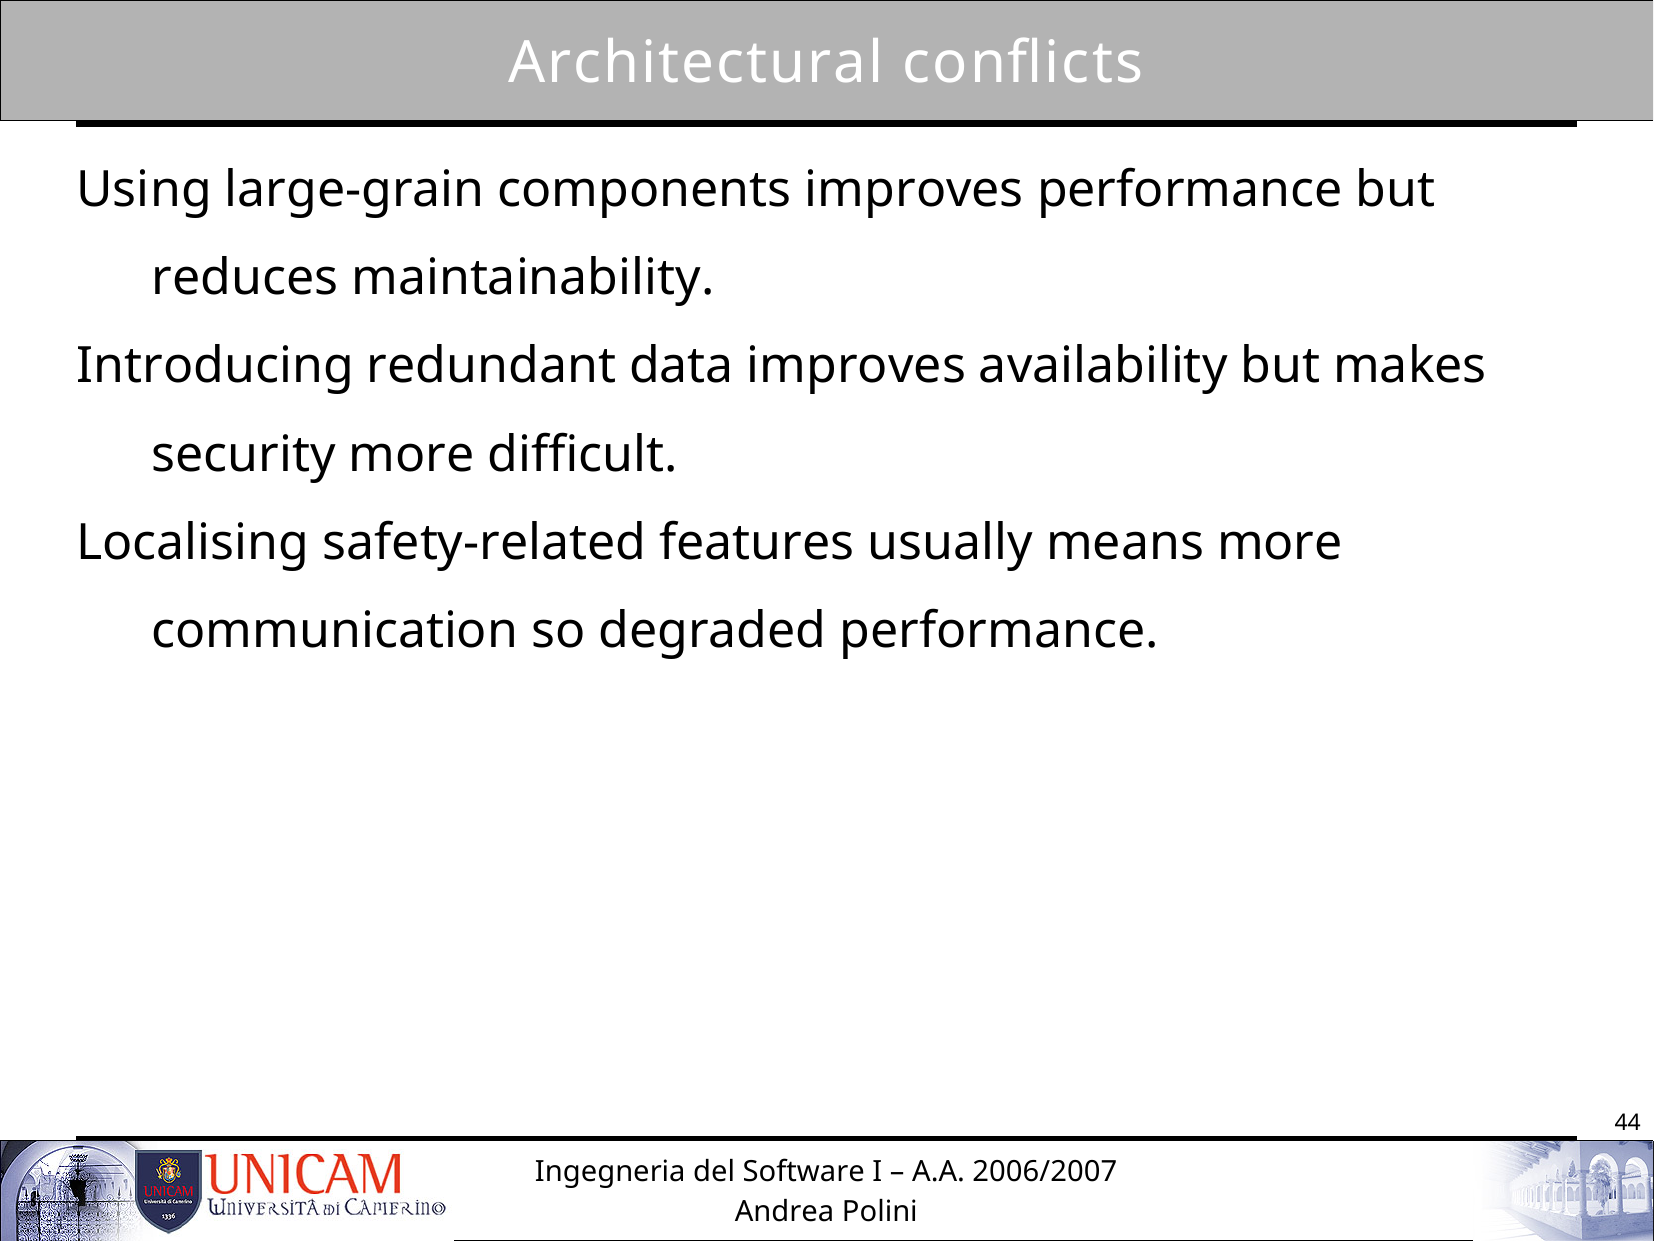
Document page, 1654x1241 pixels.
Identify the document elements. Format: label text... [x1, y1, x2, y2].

picture [0, 1141, 454, 1241]
picture [1473, 1141, 1654, 1241]
title Architectural conflicts [0, 0, 1653, 121]
list Using large-grain components improves performance but reduces maintainability. Introducing redundant data improves availability but makes security more difficult. Localising safety-related features usually means more communication so degraded performance. [76, 152, 1577, 671]
